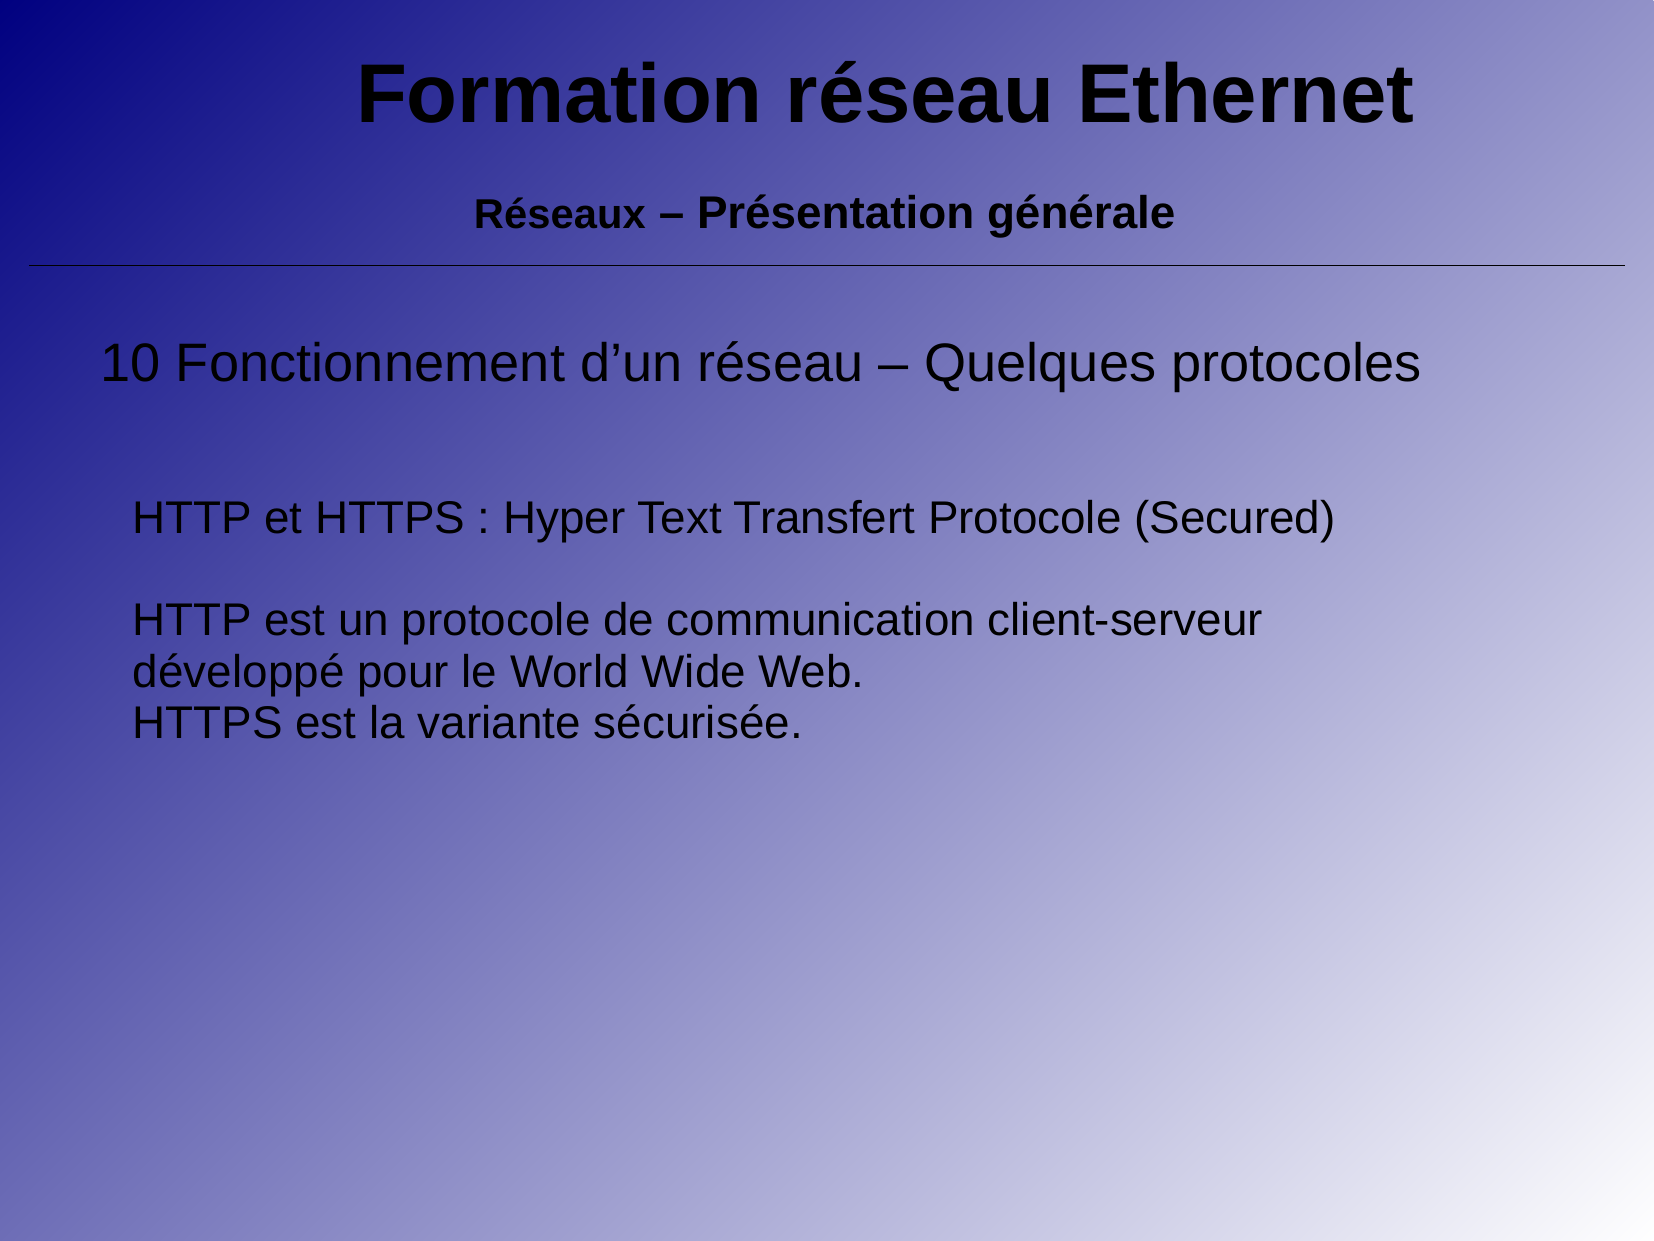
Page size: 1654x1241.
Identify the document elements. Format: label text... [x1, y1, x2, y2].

text_box Réseaux – Présentation générale [29, 177, 1621, 265]
text_box 10 Fonctionnement d’un réseau – Quelques protocoles [85, 324, 1439, 401]
text_box Formation réseau Ethernet [324, 39, 1447, 148]
text_box Réseaux – Présentation générale [29, 266, 1621, 354]
text_box HTTP et HTTPS : Hyper Text Transfert Protocole (Secured) HTTP est un protocole de communication client-serveur développé pour le World Wide Web. HTTPS est la variante sécurisée. [118, 484, 1364, 755]
